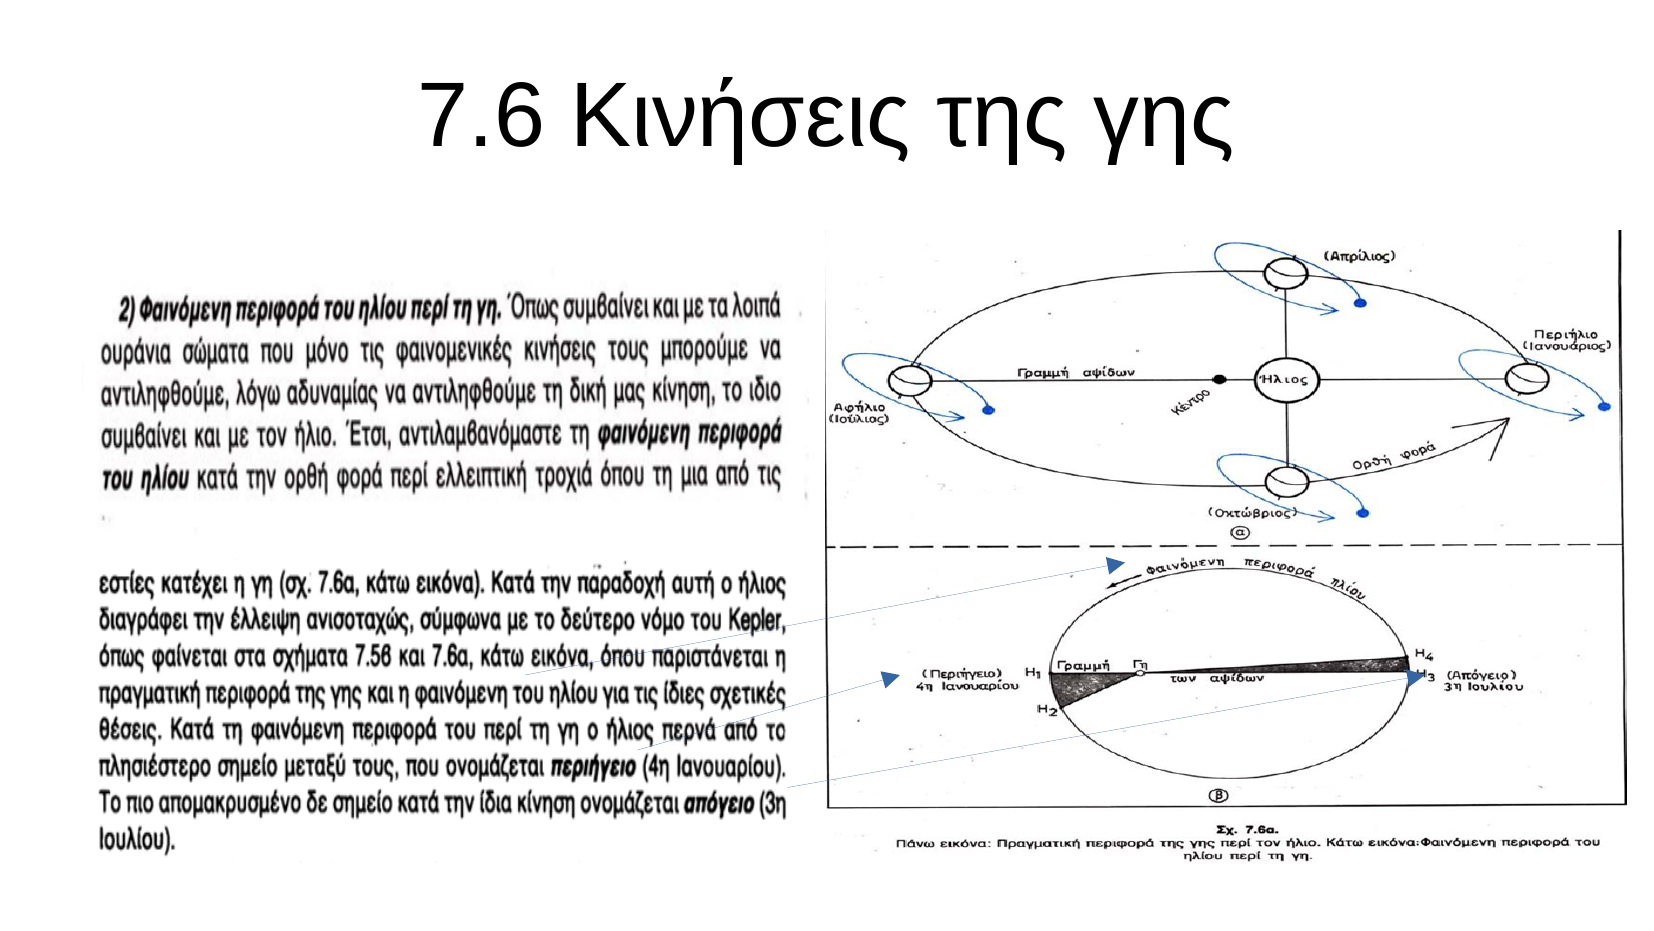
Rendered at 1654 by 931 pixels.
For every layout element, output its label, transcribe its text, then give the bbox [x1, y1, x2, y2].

picture [825, 230, 1627, 863]
picture [82, 262, 809, 863]
title 7.6 Κινήσεις της γης [82, 37, 1571, 193]
